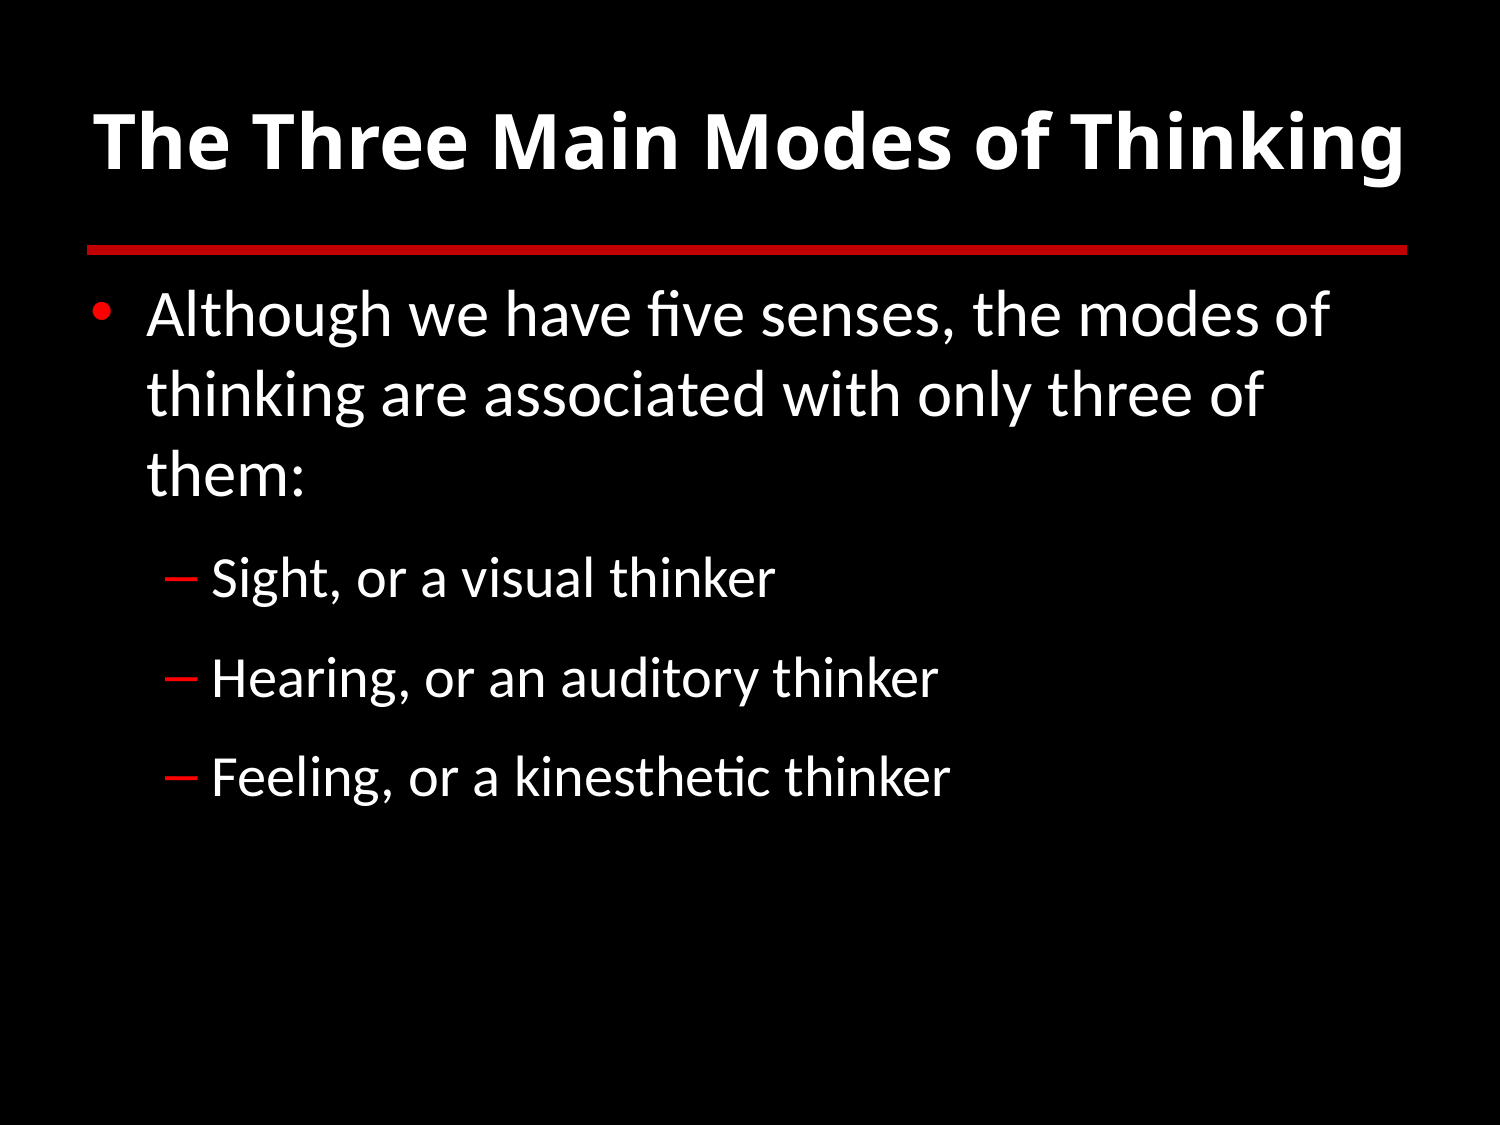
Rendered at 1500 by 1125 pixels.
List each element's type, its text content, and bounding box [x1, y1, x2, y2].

list Although we have five senses, the modes of thinking are associated with only three of them: Sight, or a visual thinker Hearing, or an auditory thinker Feeling, or a kinesthetic thinker [75, 262, 1425, 1005]
title The Three Main Modes of Thinking [75, 45, 1425, 233]
